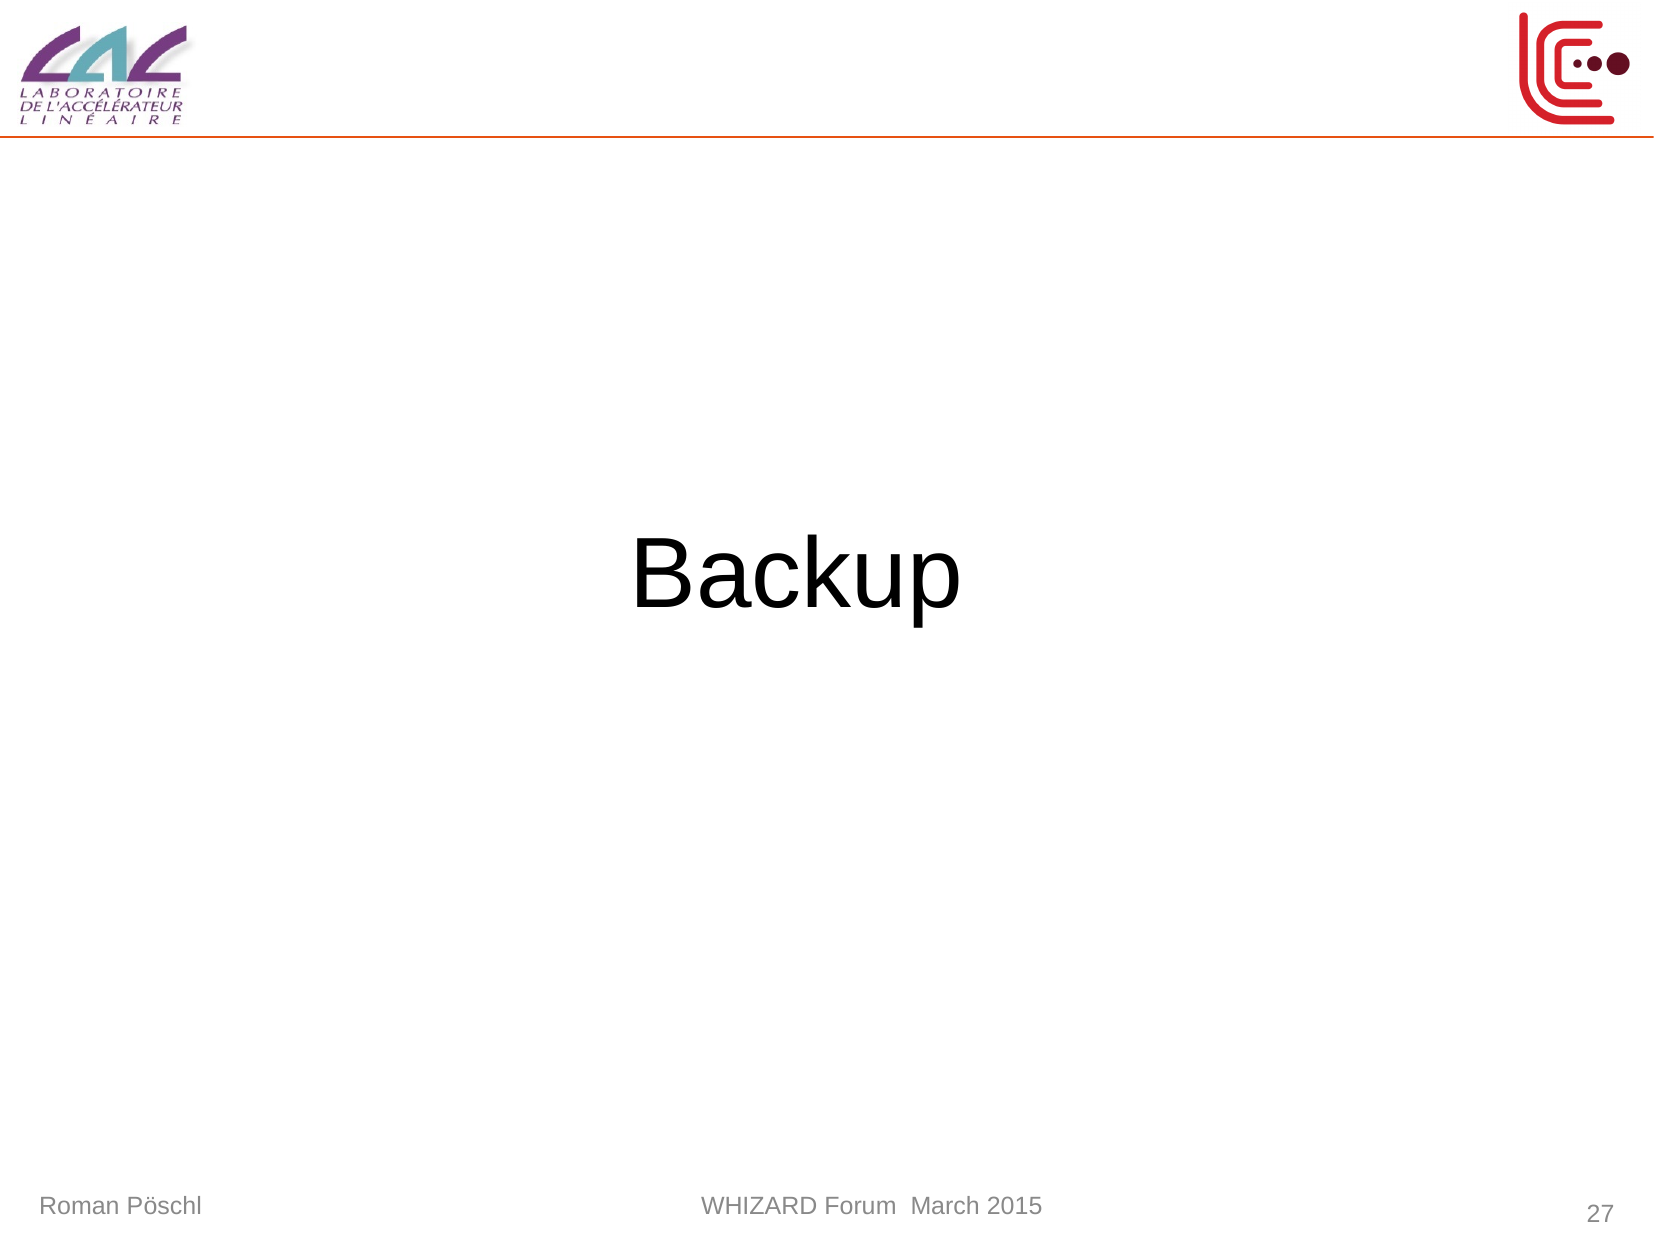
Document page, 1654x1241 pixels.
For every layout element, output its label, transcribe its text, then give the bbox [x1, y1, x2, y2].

text_box Backup [615, 510, 979, 637]
picture [1508, 2, 1641, 135]
picture [17, 22, 199, 127]
